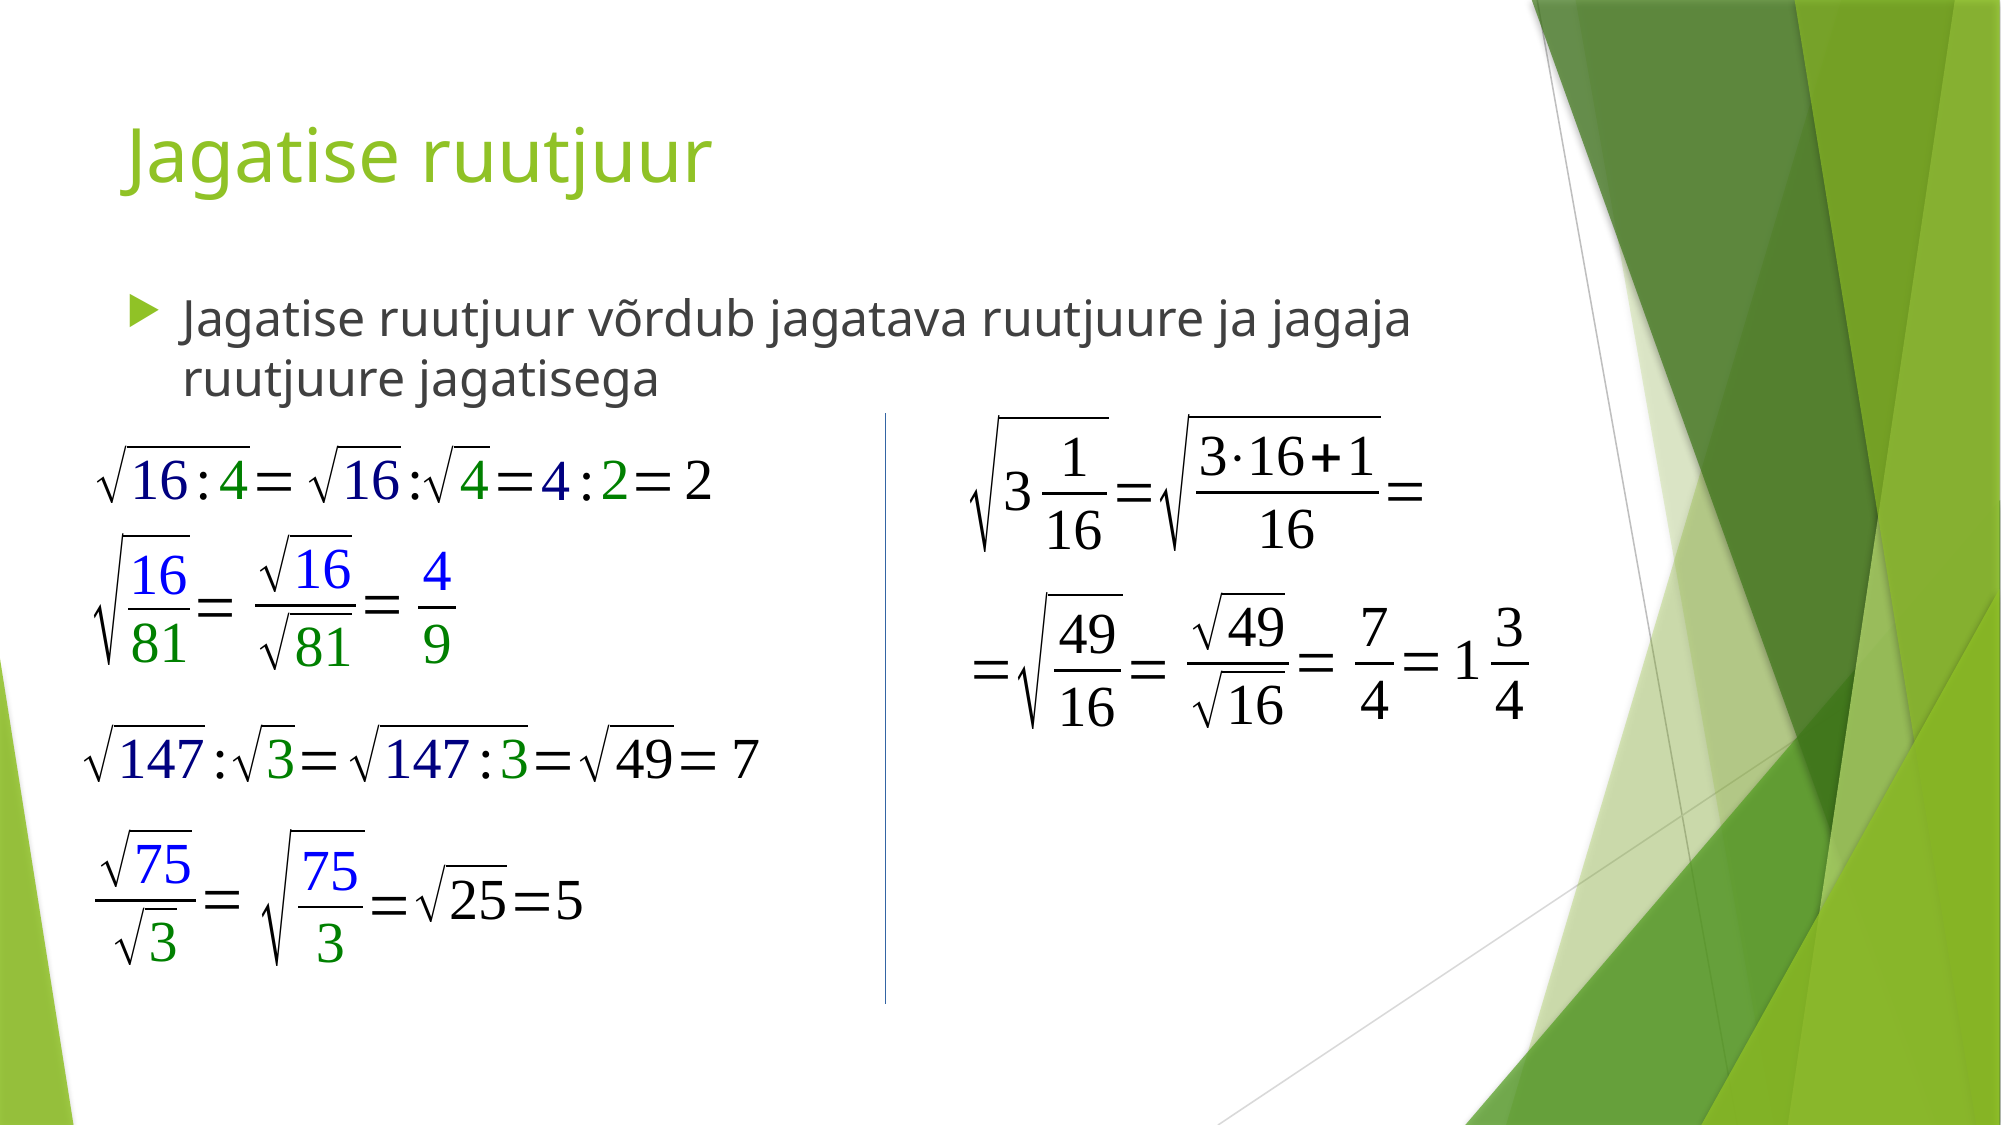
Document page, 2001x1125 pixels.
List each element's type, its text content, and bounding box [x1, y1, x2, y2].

chart [85, 531, 466, 680]
title Jagatise ruutjuur [111, 99, 1522, 278]
chart [955, 589, 1539, 740]
chart [86, 826, 591, 976]
list Jagatise ruutjuur võrdub jagatava ruutjuure ja jagaja ruutjuure jagatisega [111, 278, 1522, 916]
chart [88, 442, 720, 514]
chart [75, 721, 768, 792]
chart [961, 412, 1437, 562]
